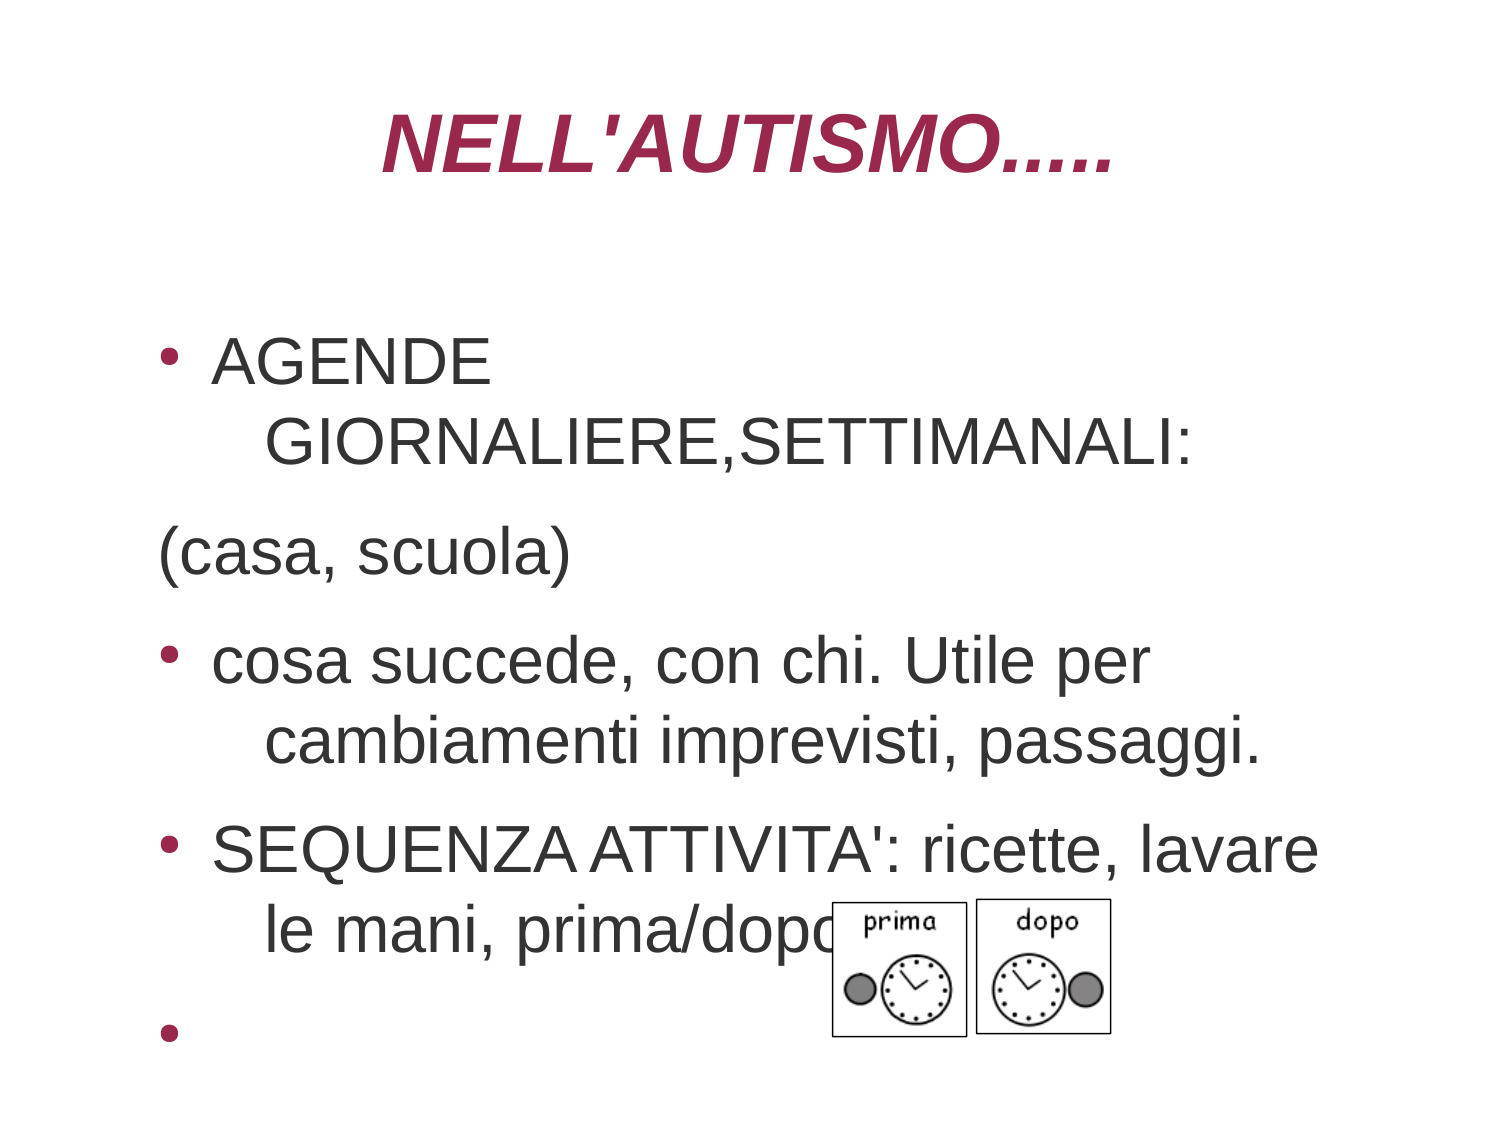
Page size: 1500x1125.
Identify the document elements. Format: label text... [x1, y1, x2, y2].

picture [834, 904, 965, 1035]
title NELL'AUTISMO..... [75, 44, 1425, 233]
picture [832, 899, 1121, 1040]
list AGENDE GIORNALIERE,SETTIMANALI: (casa, scuola) cosa succede, con chi. Utile per cambiamenti imprevisti, passaggi. SEQUENZA ATTIVITA': ricette, lavare le mani, prima/dopo. [122, 318, 1376, 1027]
picture [978, 901, 1109, 1032]
